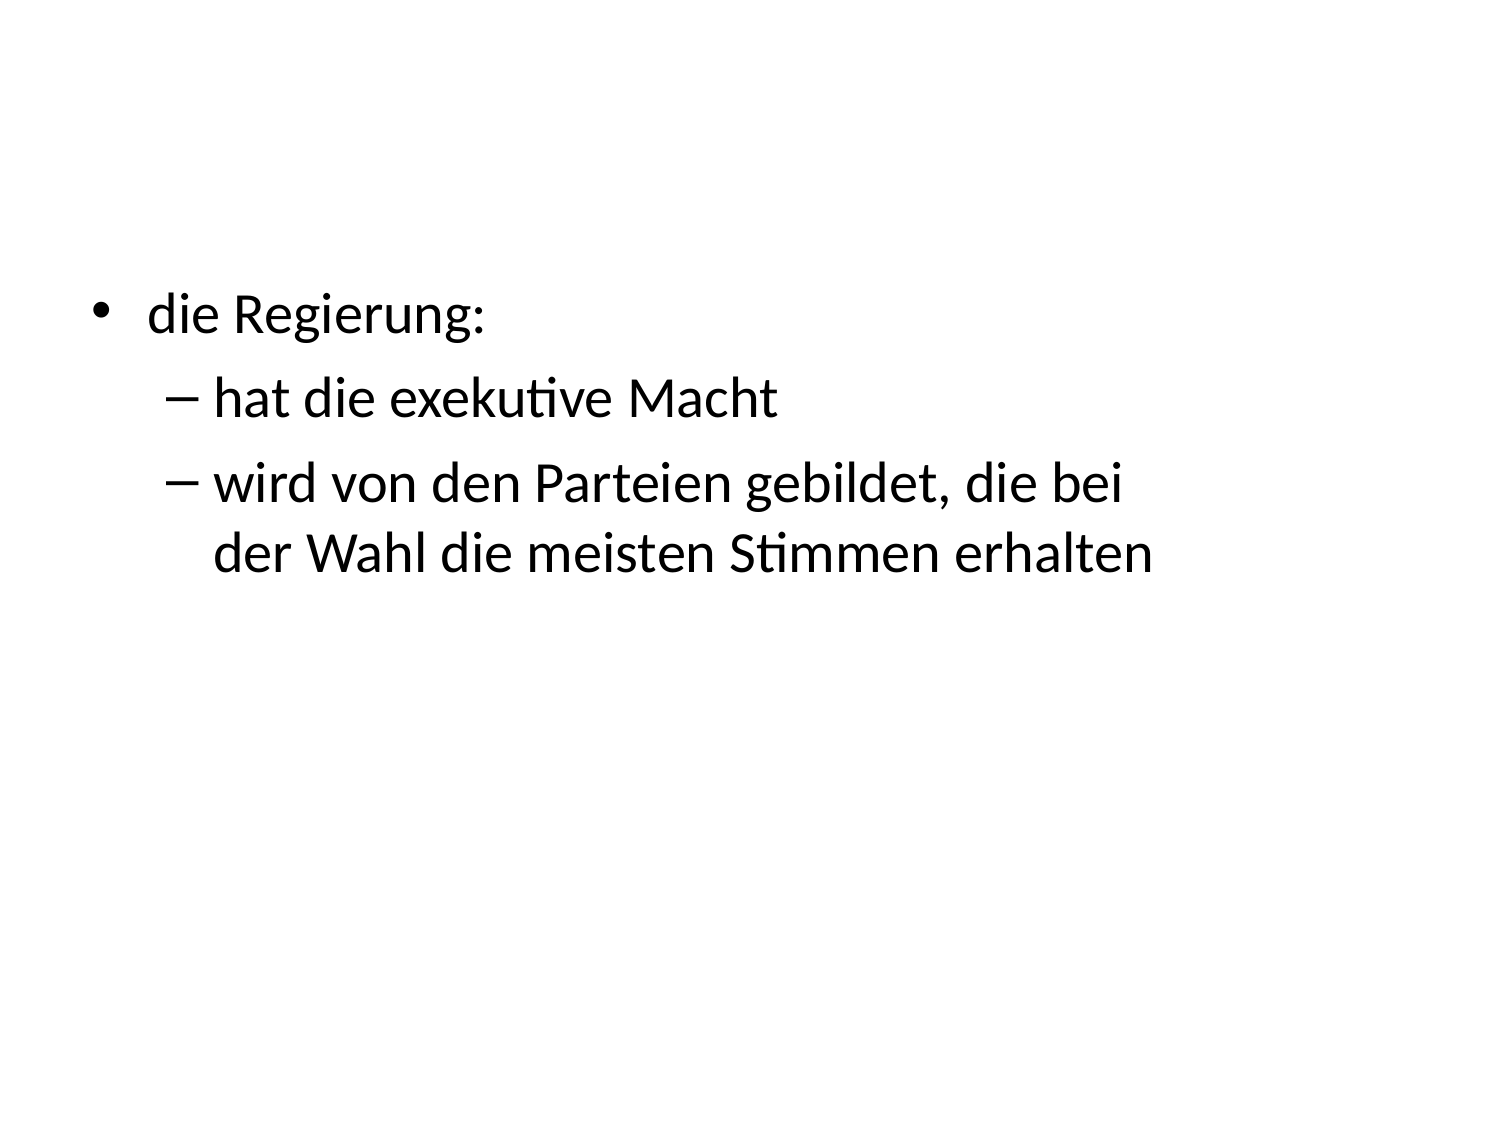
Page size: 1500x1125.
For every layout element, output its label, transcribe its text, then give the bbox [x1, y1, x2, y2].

list die Regierung: hat die exekutive Macht wird von den Parteien gebildet, die bei der Wahl die meisten Stimmen erhalten [76, 267, 1427, 1010]
